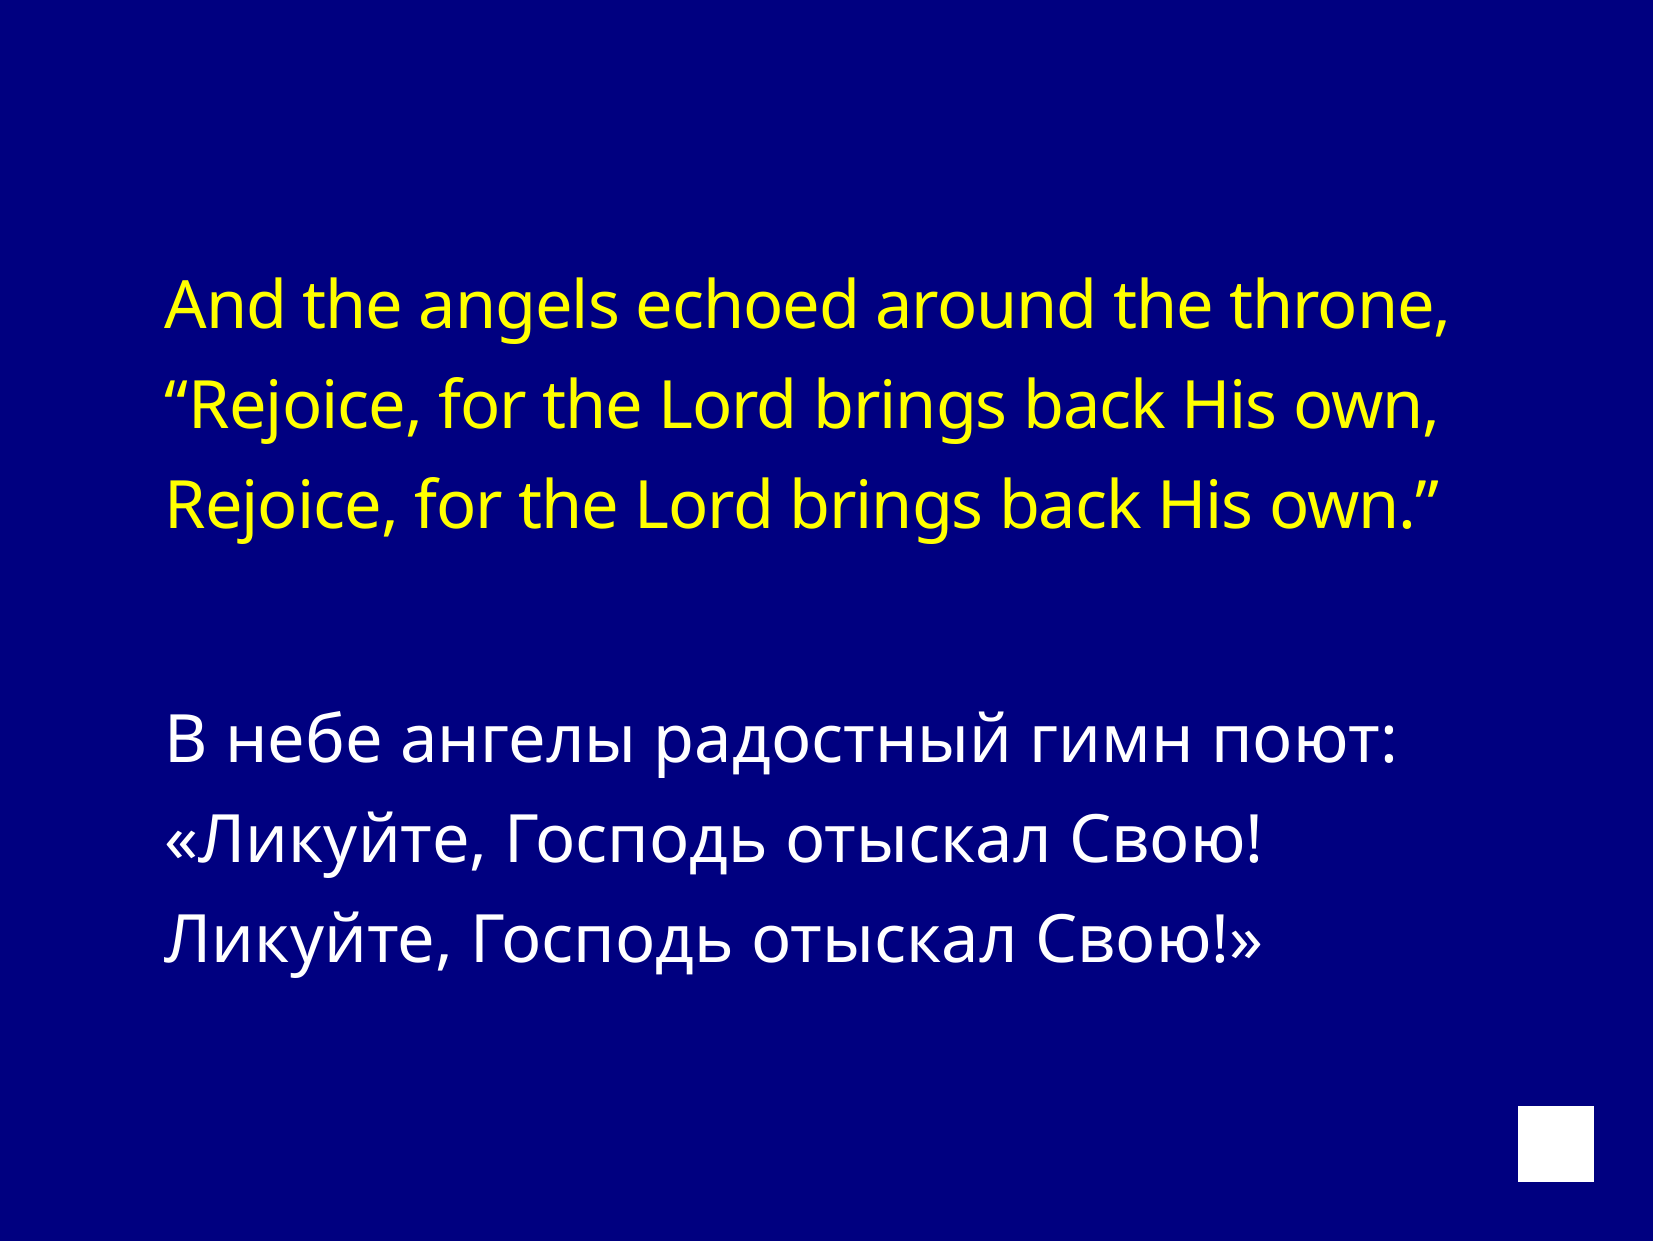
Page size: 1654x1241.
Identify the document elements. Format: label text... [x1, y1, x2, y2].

text_box [1518, 1106, 1594, 1182]
text_box And the angels echoed around the throne, “Rejoice, for the Lord brings back His own, Rejoice, for the Lord brings back His own.” [37, 150, 1651, 638]
text_box В небе ангелы радостный гимн поют: «Ликуйте, Господь отыскал Свою! Ликуйте, Господь отыскал Свою!» [37, 675, 1576, 1163]
